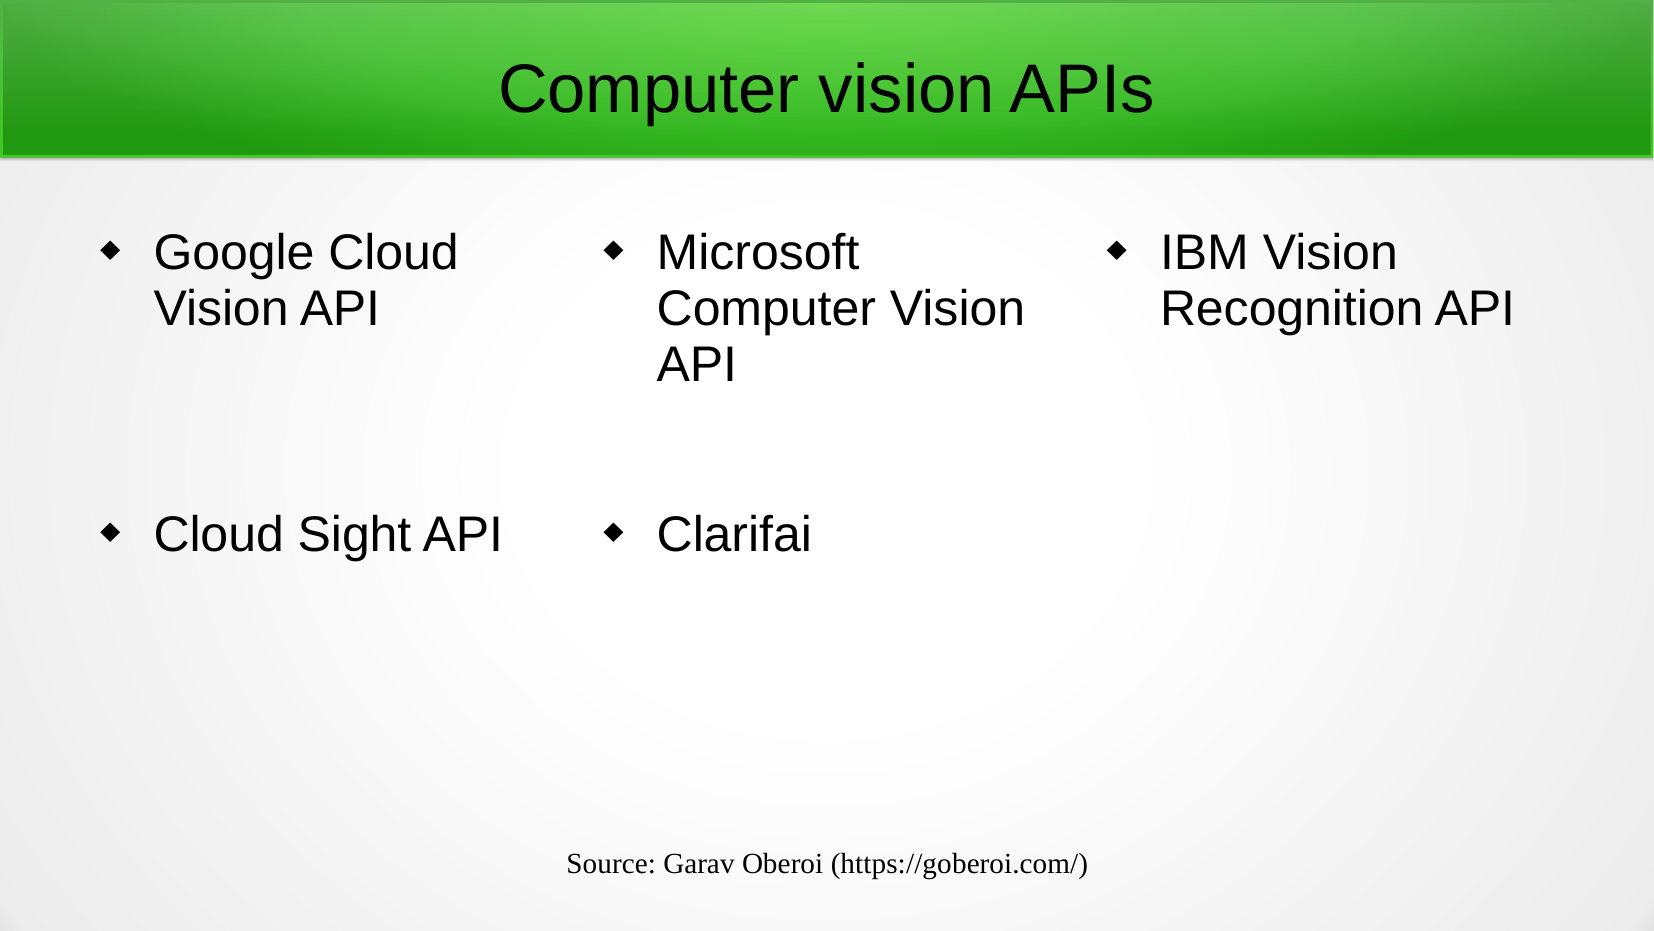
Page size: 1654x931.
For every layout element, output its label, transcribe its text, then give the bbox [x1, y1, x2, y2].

list IBM Vision Recognition API [1089, 224, 1569, 482]
list Cloud Sight API [82, 506, 562, 764]
list Microsoft Computer Vision API [585, 224, 1066, 482]
title Computer vision APIs [82, 35, 1571, 142]
list Google Cloud Vision API [82, 224, 562, 482]
list Clarifai [585, 506, 1066, 764]
